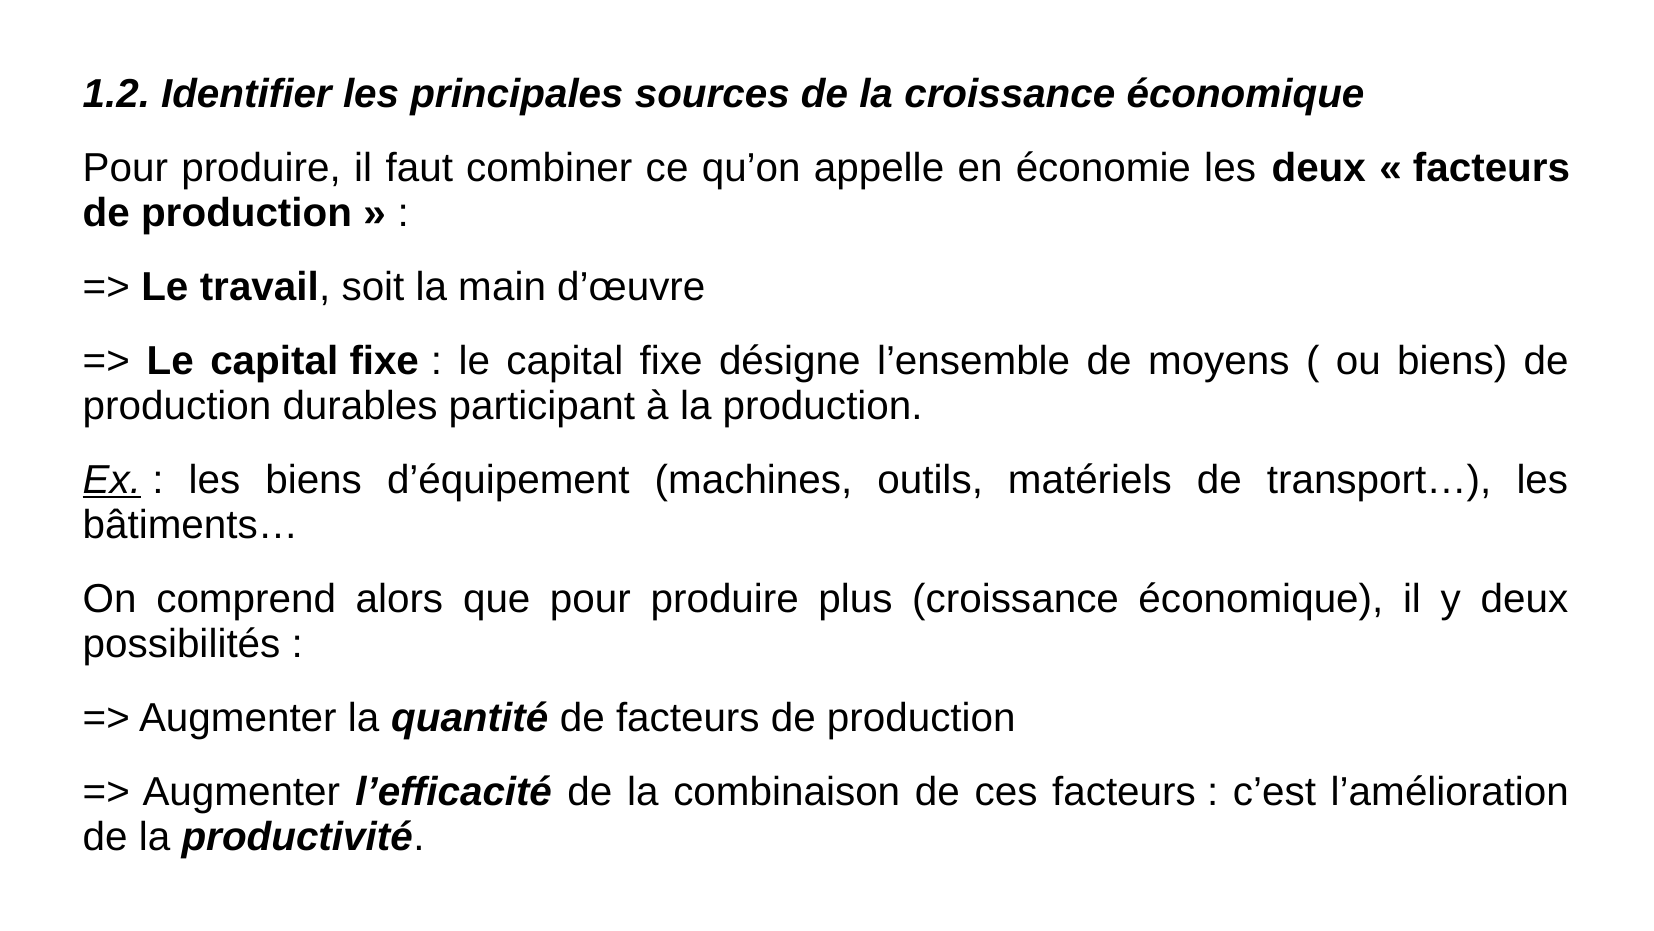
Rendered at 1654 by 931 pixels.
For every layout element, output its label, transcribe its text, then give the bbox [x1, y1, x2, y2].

list 1.2. Identifier les principales sources de la croissance économique Pour produire, il faut combiner ce qu’on appelle en économie les deux « facteurs de production » : => Le travail, soit la main d’œuvre => Le capital fixe : le capital fixe désigne l’ensemble de moyens ( ou biens) de production durables participant à la production. Ex. : les biens d’équipement (machines, outils, matériels de transport…), les bâtiments… On comprend alors que pour produire plus (croissance économique), il y deux possibilités : => Augmenter la quantité de facteurs de production => Augmenter l’efficacité de la combinaison de ces facteurs : c’est l’amélioration de la productivité. [82, 70, 1571, 863]
